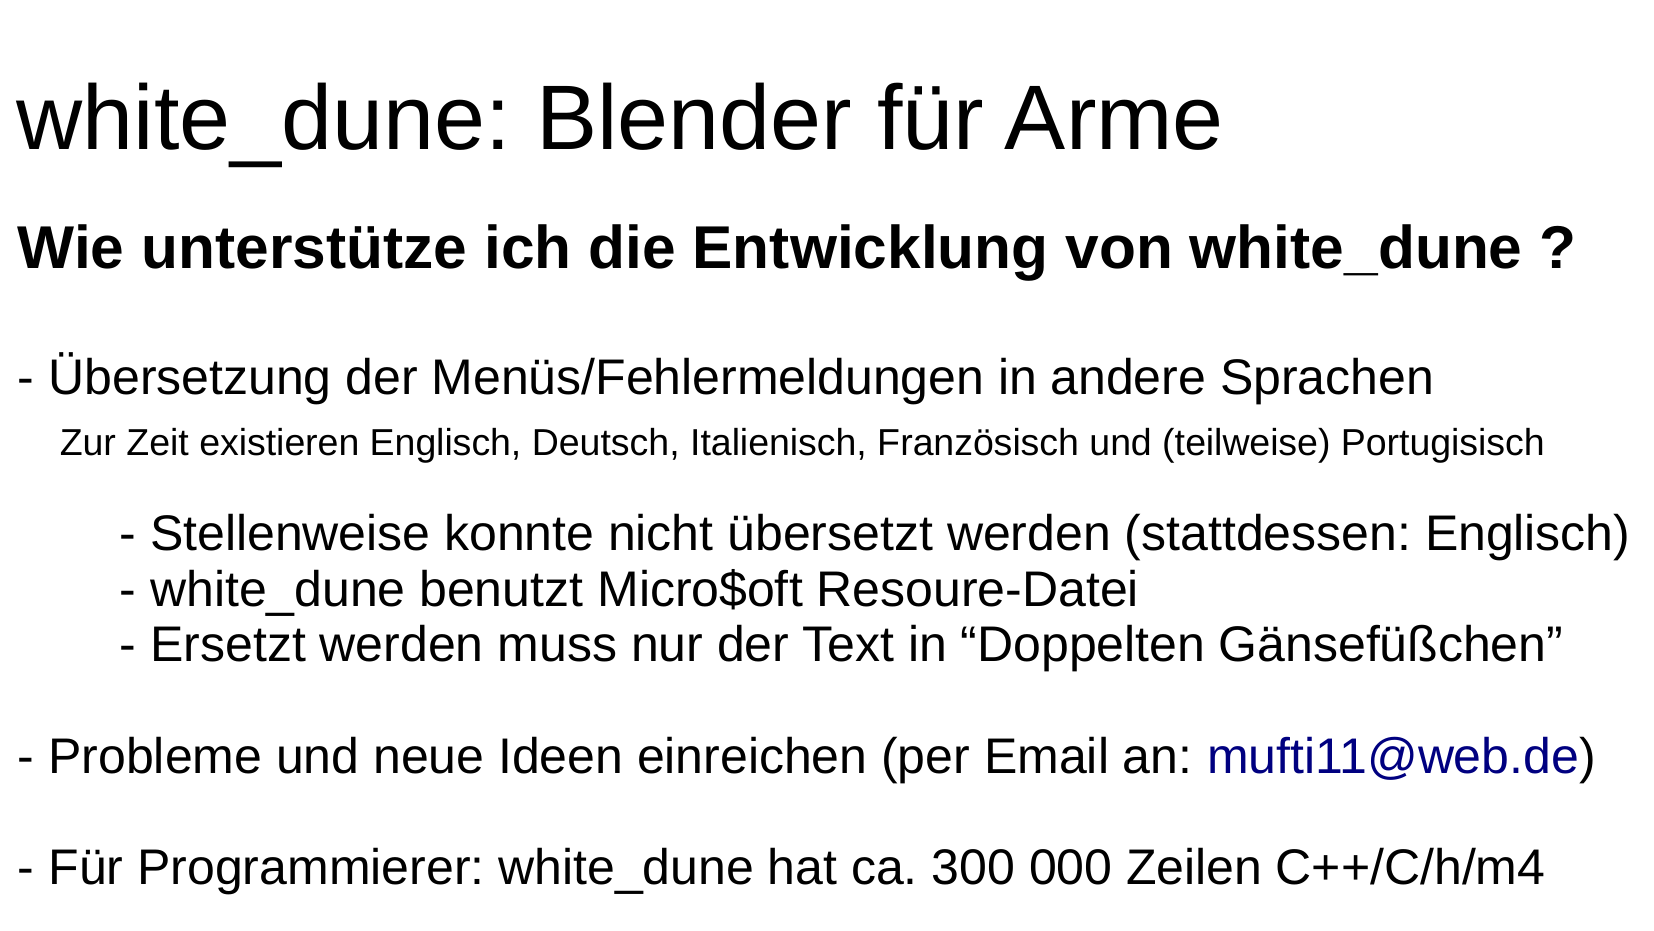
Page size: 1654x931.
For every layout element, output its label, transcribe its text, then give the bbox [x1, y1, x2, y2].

title white_dune: Blender für Arme [0, 39, 1366, 196]
text_box [45, 765, 1466, 892]
text_box Wie unterstütze ich die Entwicklung von white_dune ? - Übersetzung der Menüs/Fehlermeldungen in andere Sprachen Zur Zeit existieren Englisch, Deutsch, Italienisch, Französisch und (teilweise) Portugisisch - Stellenweise konnte nicht übersetzt werden (stattdessen: Englisch) - white_dune benutzt Micro$oft Resoure-Datei - Ersetzt werden muss nur der Text in “Doppelten Gänsefüßchen” - Probleme und neue Ideen einreichen (per Email an: mufti11@web.de) - Für Programmierer: white_dune hat ca. 300 000 Zeilen C++/C/h/m4 [3, 206, 1654, 930]
